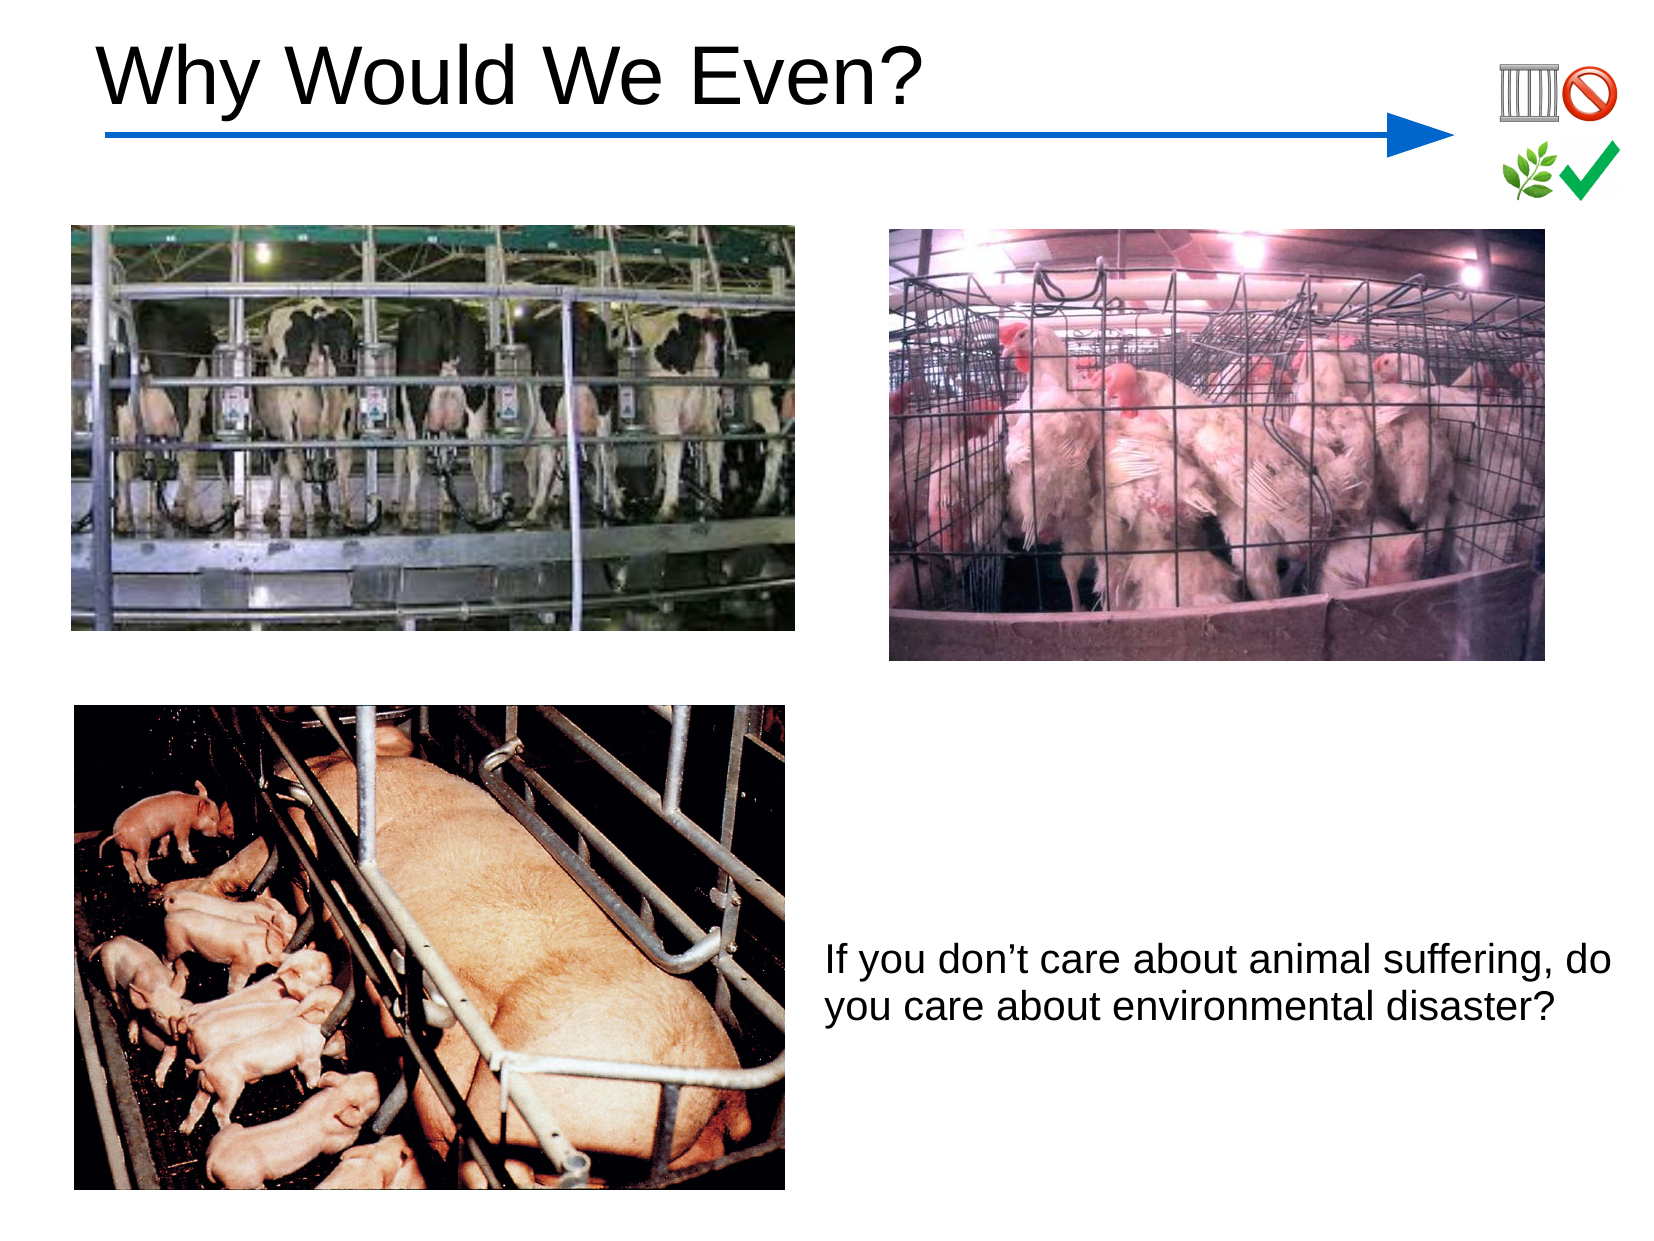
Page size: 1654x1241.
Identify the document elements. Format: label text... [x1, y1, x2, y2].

picture [889, 229, 1545, 661]
picture [1499, 140, 1620, 201]
picture [74, 705, 785, 1190]
picture [71, 240, 795, 631]
text_box If you don’t care about animal suffering, do you care about environmental disaster? [809, 928, 1635, 1130]
text_box Why Would We Even? [63, 5, 1380, 240]
picture [1499, 63, 1620, 124]
